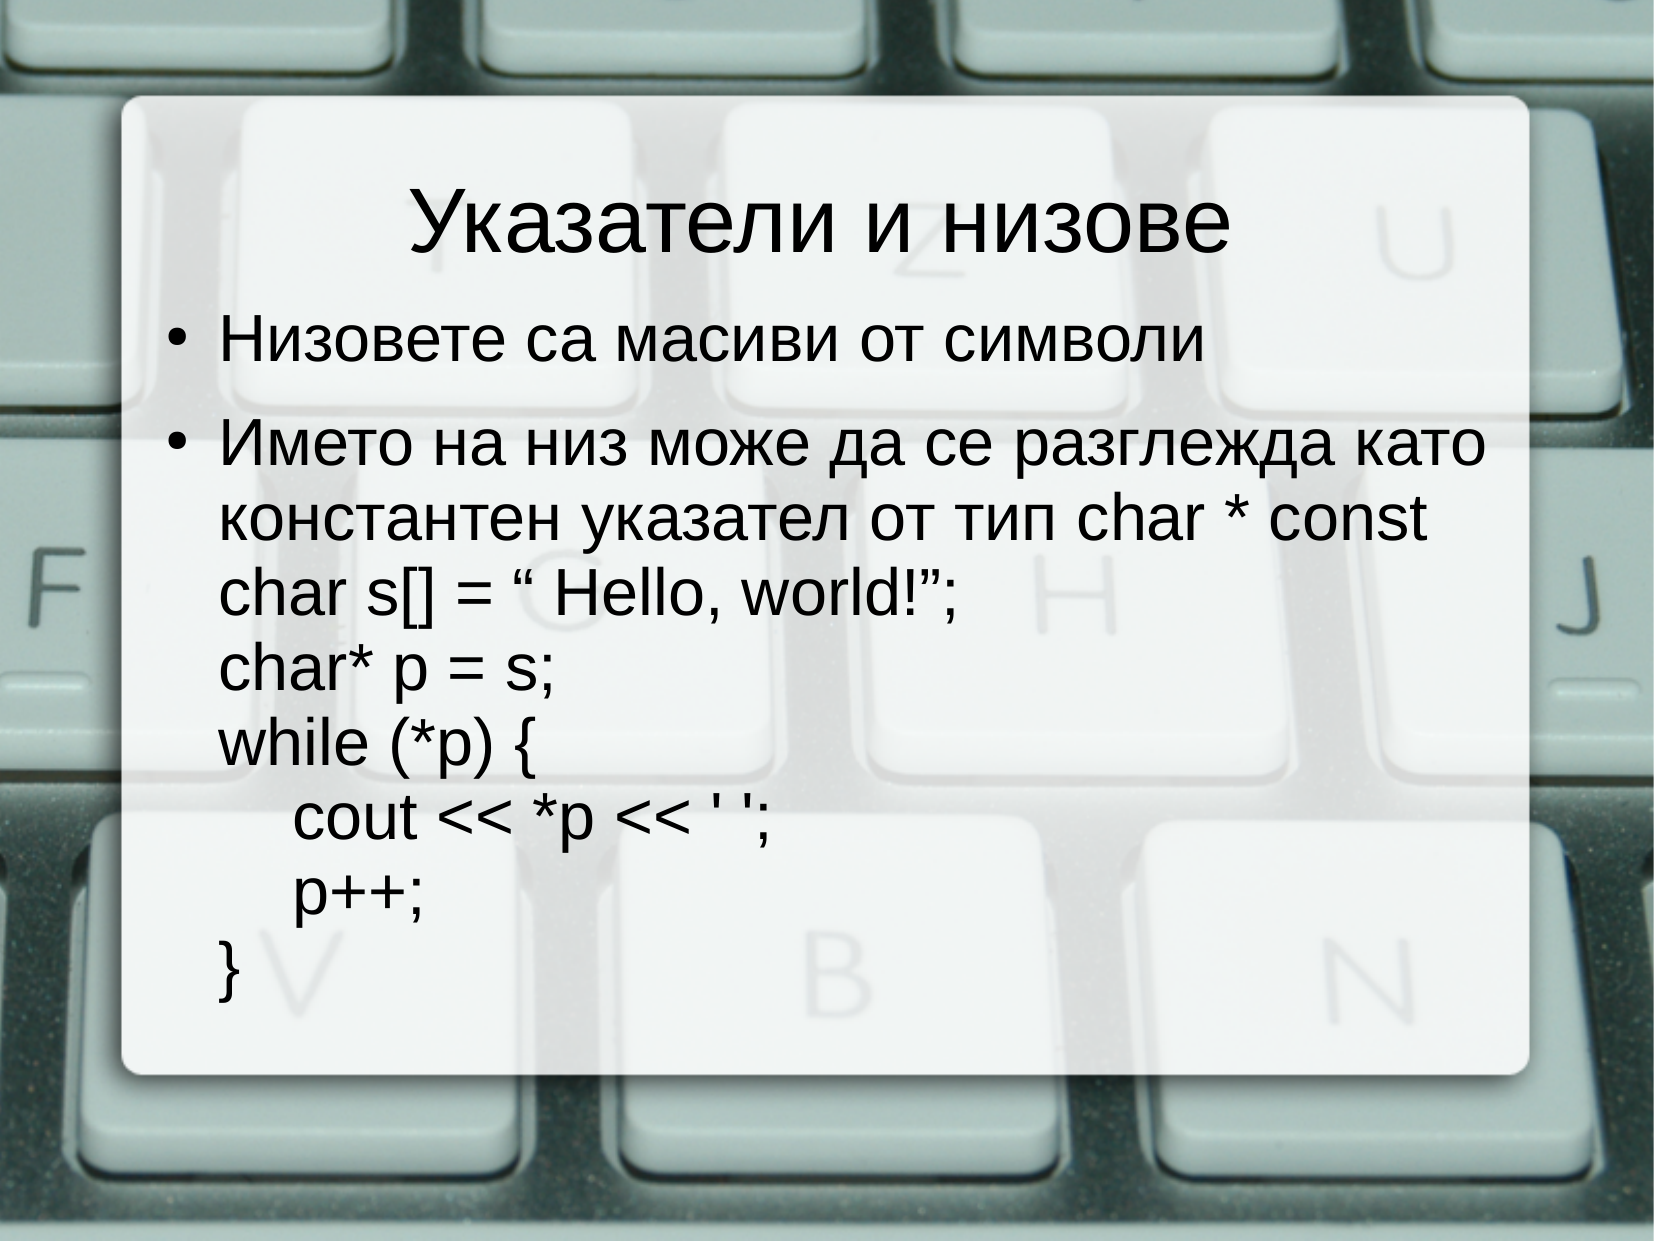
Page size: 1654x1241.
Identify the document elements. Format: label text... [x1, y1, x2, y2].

title Указатели и низове [135, 117, 1506, 325]
picture [0, 0, 1654, 1241]
list Низовете са масиви от символи Името на низ може да се разглежда като константен указател от тип char * const char s[] = “ Hello, world!”; char* p = s; while (*p) { cout << *p << ' '; p++; } [147, 301, 1506, 1021]
